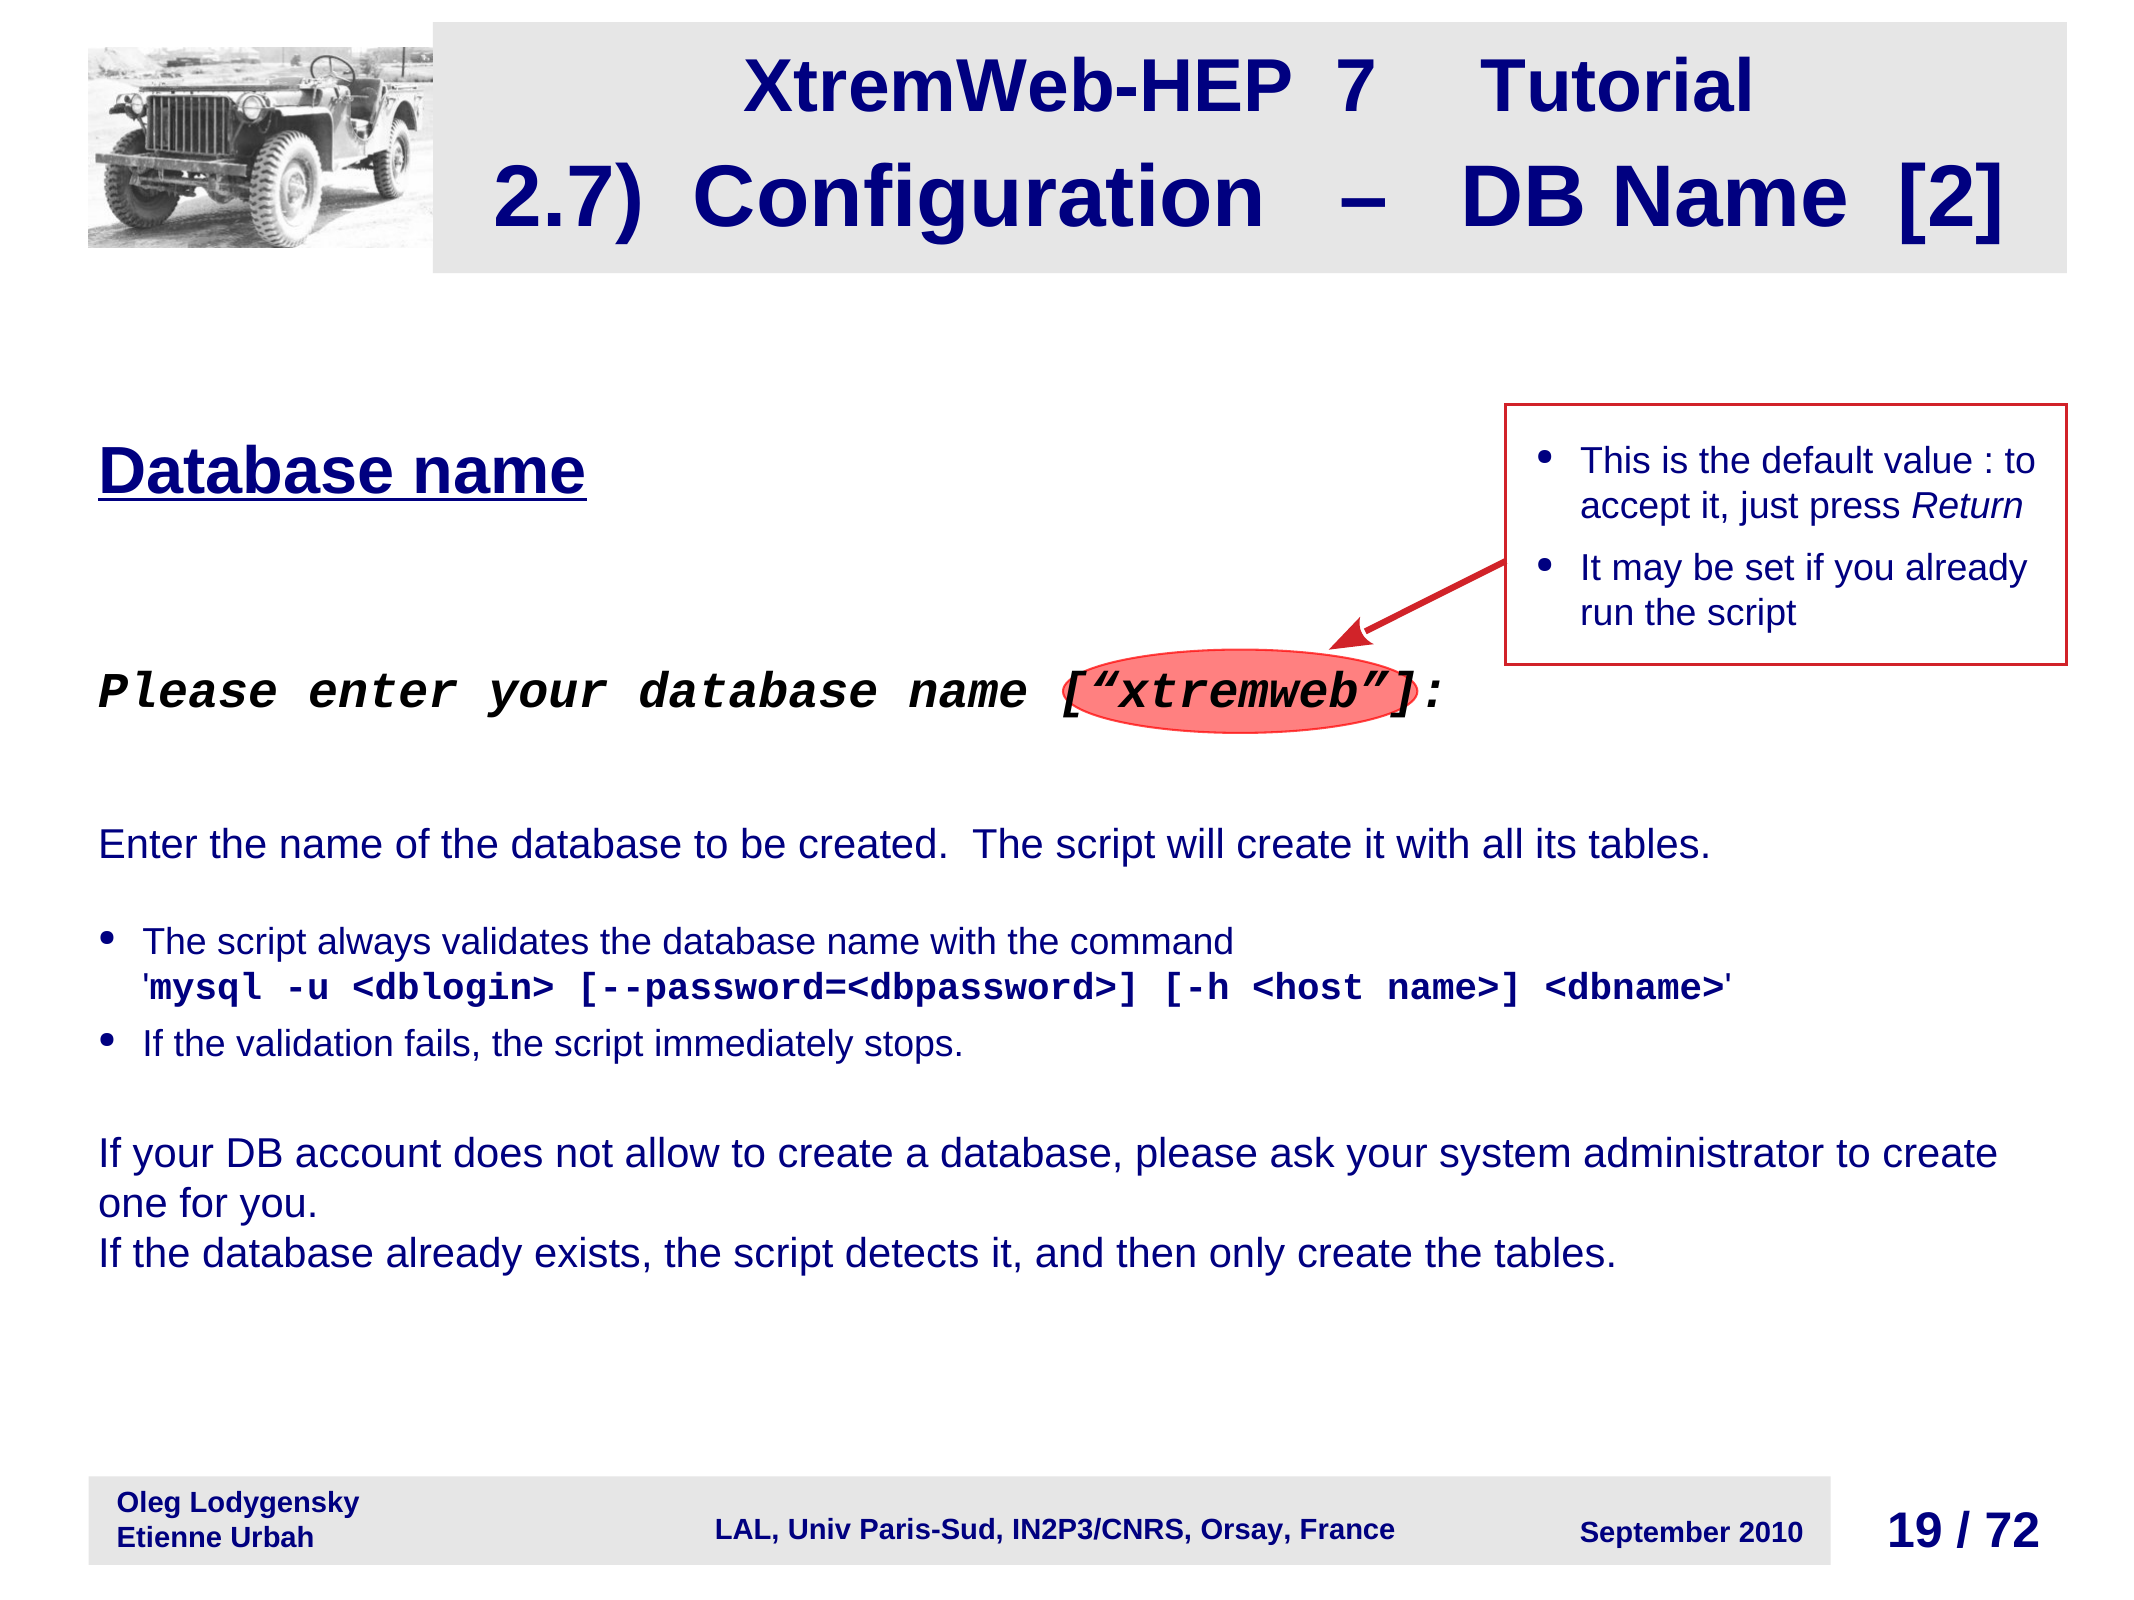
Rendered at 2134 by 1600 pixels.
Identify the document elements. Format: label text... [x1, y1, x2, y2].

text_box Database name Please enter your database name [“xtremweb”]: Enter the name of the database to be created. The script will create it with all its tables. The script always validates the database name with the command 'mysql -u <dblogin> [--password=<dbpassword>] [-h <host name>] <dbname>' If the validation fails, the script immediately stops. If your DB account does not allow to create a database, please ask your system administrator to create one for you. If the database already exists, the script detects it, and then only create the tables. [88, 427, 2067, 1411]
title 2.7) Configuration – DB Name [2] [442, 118, 2067, 266]
picture [88, 47, 433, 248]
text_box This is the default value : to accept it, just press Return It may be set if you already run the script [1505, 404, 2067, 665]
